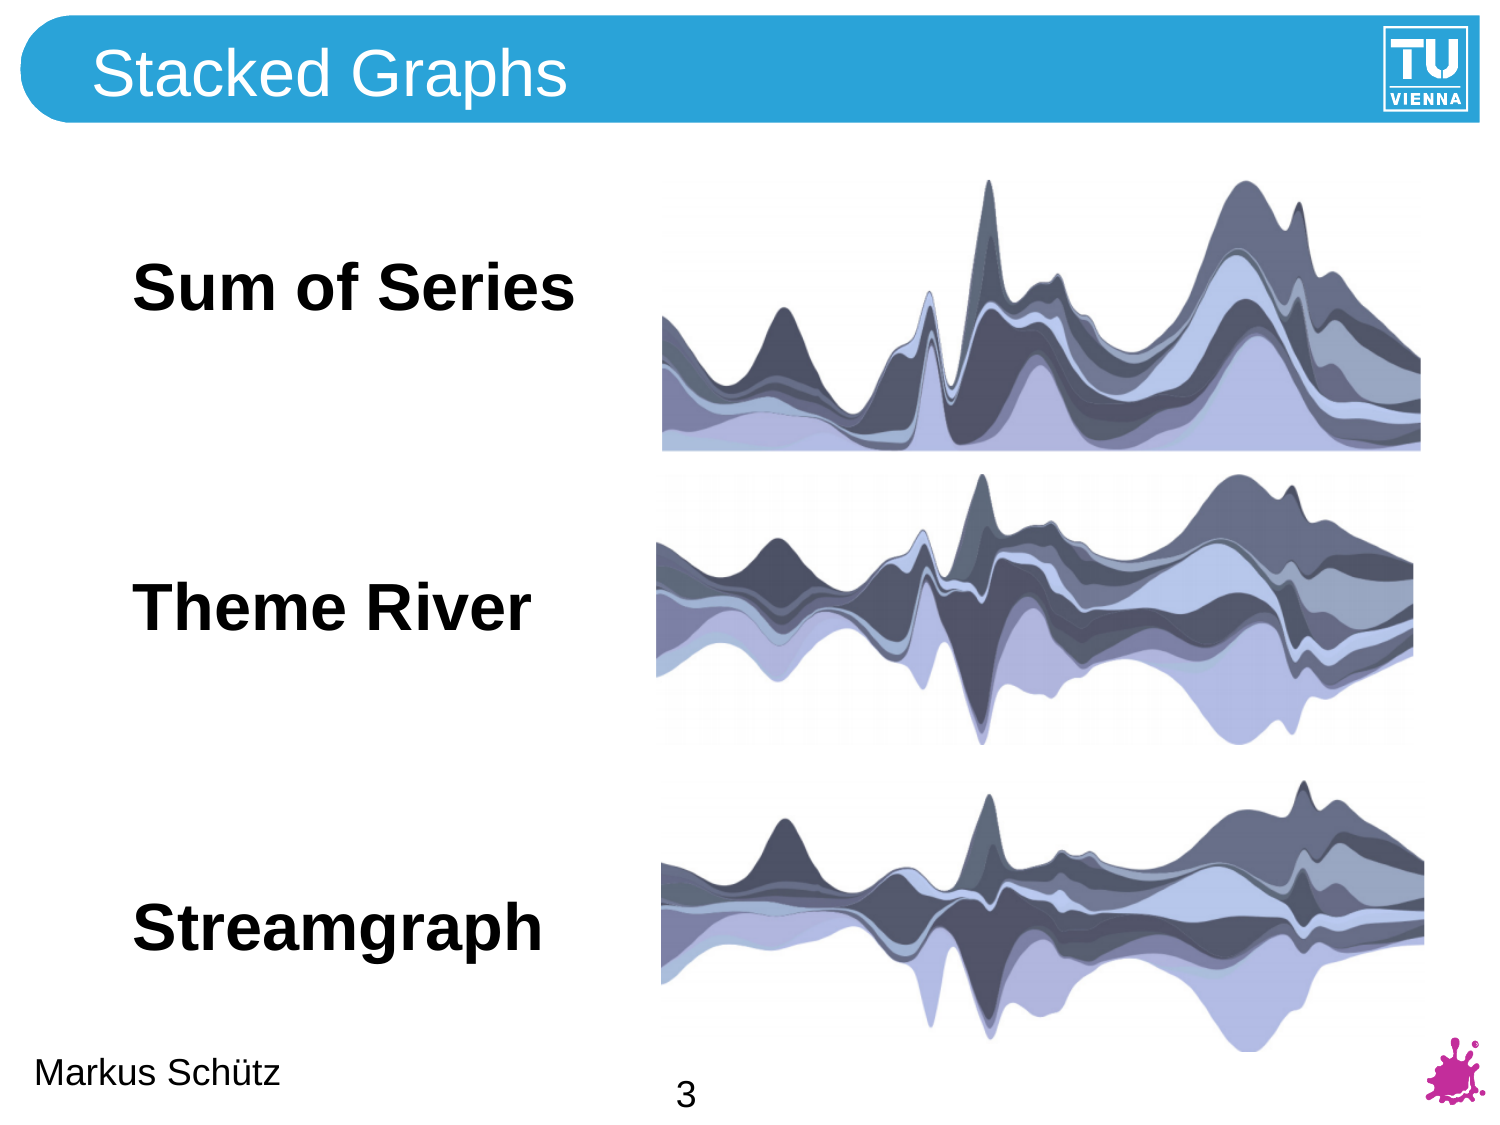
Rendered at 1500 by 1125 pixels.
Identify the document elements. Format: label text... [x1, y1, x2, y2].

title Stacked Graphs [76, 7, 1350, 132]
picture [655, 473, 1418, 745]
picture [661, 165, 1430, 453]
picture [661, 778, 1429, 1052]
text_box Sum of Series Theme River Streamgraph [118, 236, 626, 971]
